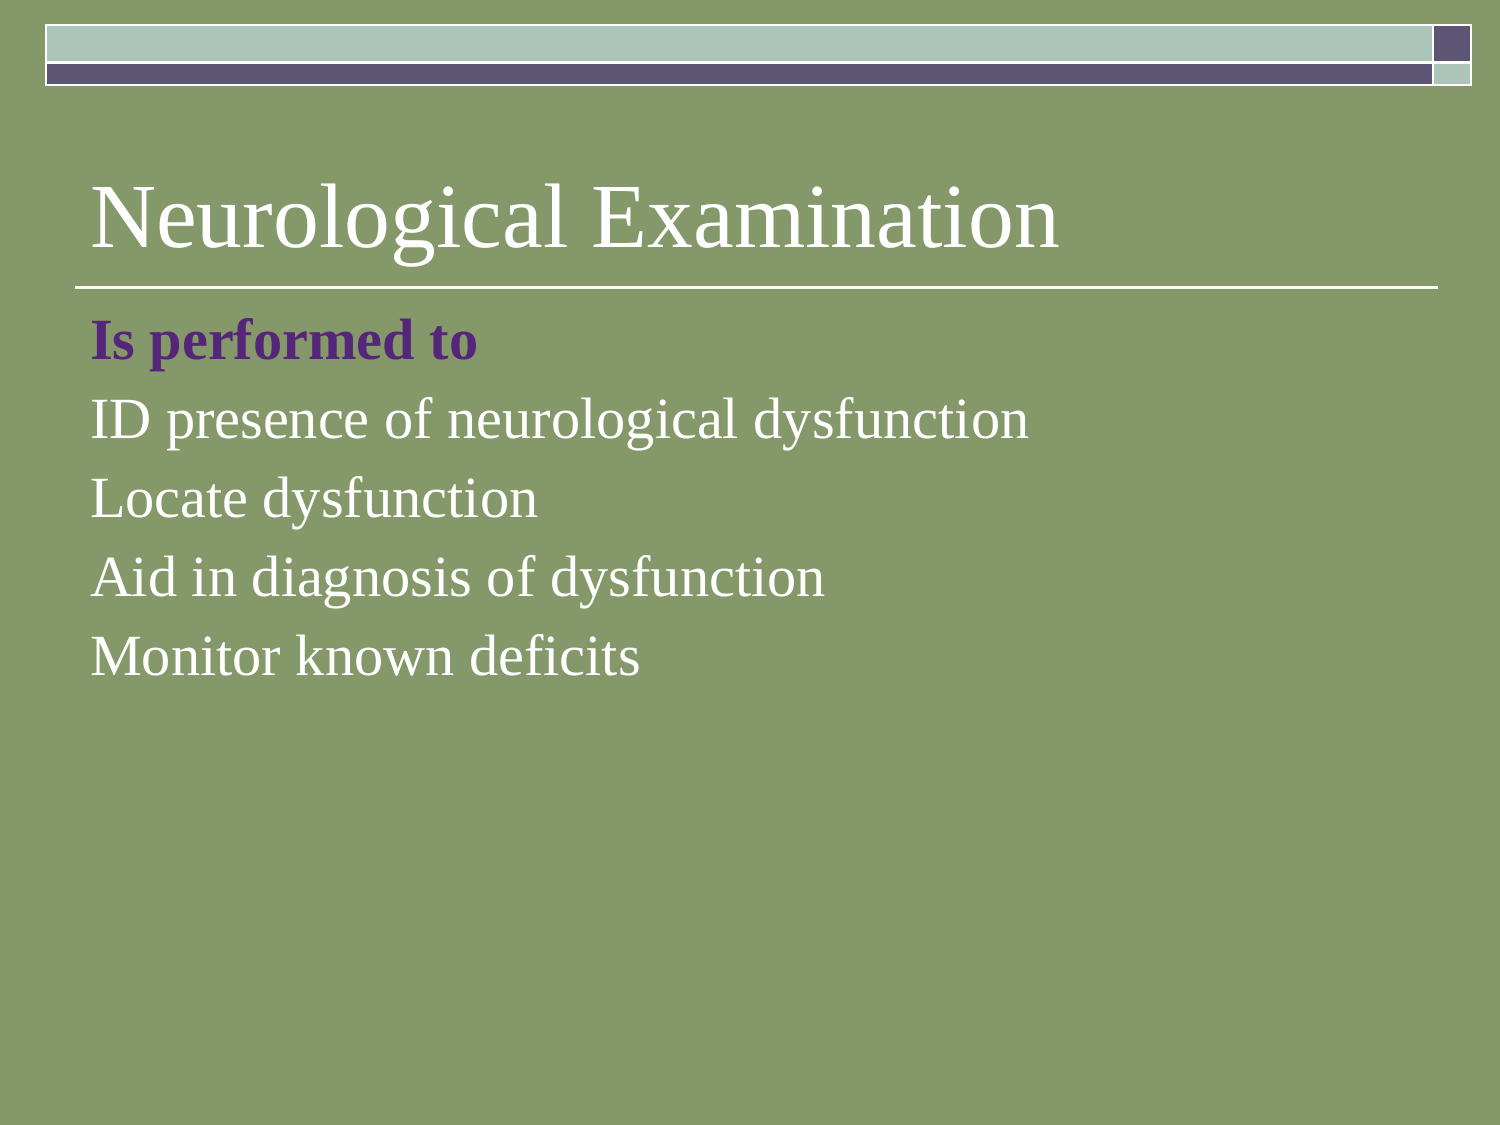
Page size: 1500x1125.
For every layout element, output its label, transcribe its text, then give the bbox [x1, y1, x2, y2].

list Is performed to ID presence of neurological dysfunction Locate dysfunction Aid in diagnosis of dysfunction Monitor known deficits [75, 299, 1426, 1006]
title Neurological Examination [75, 87, 1426, 275]
